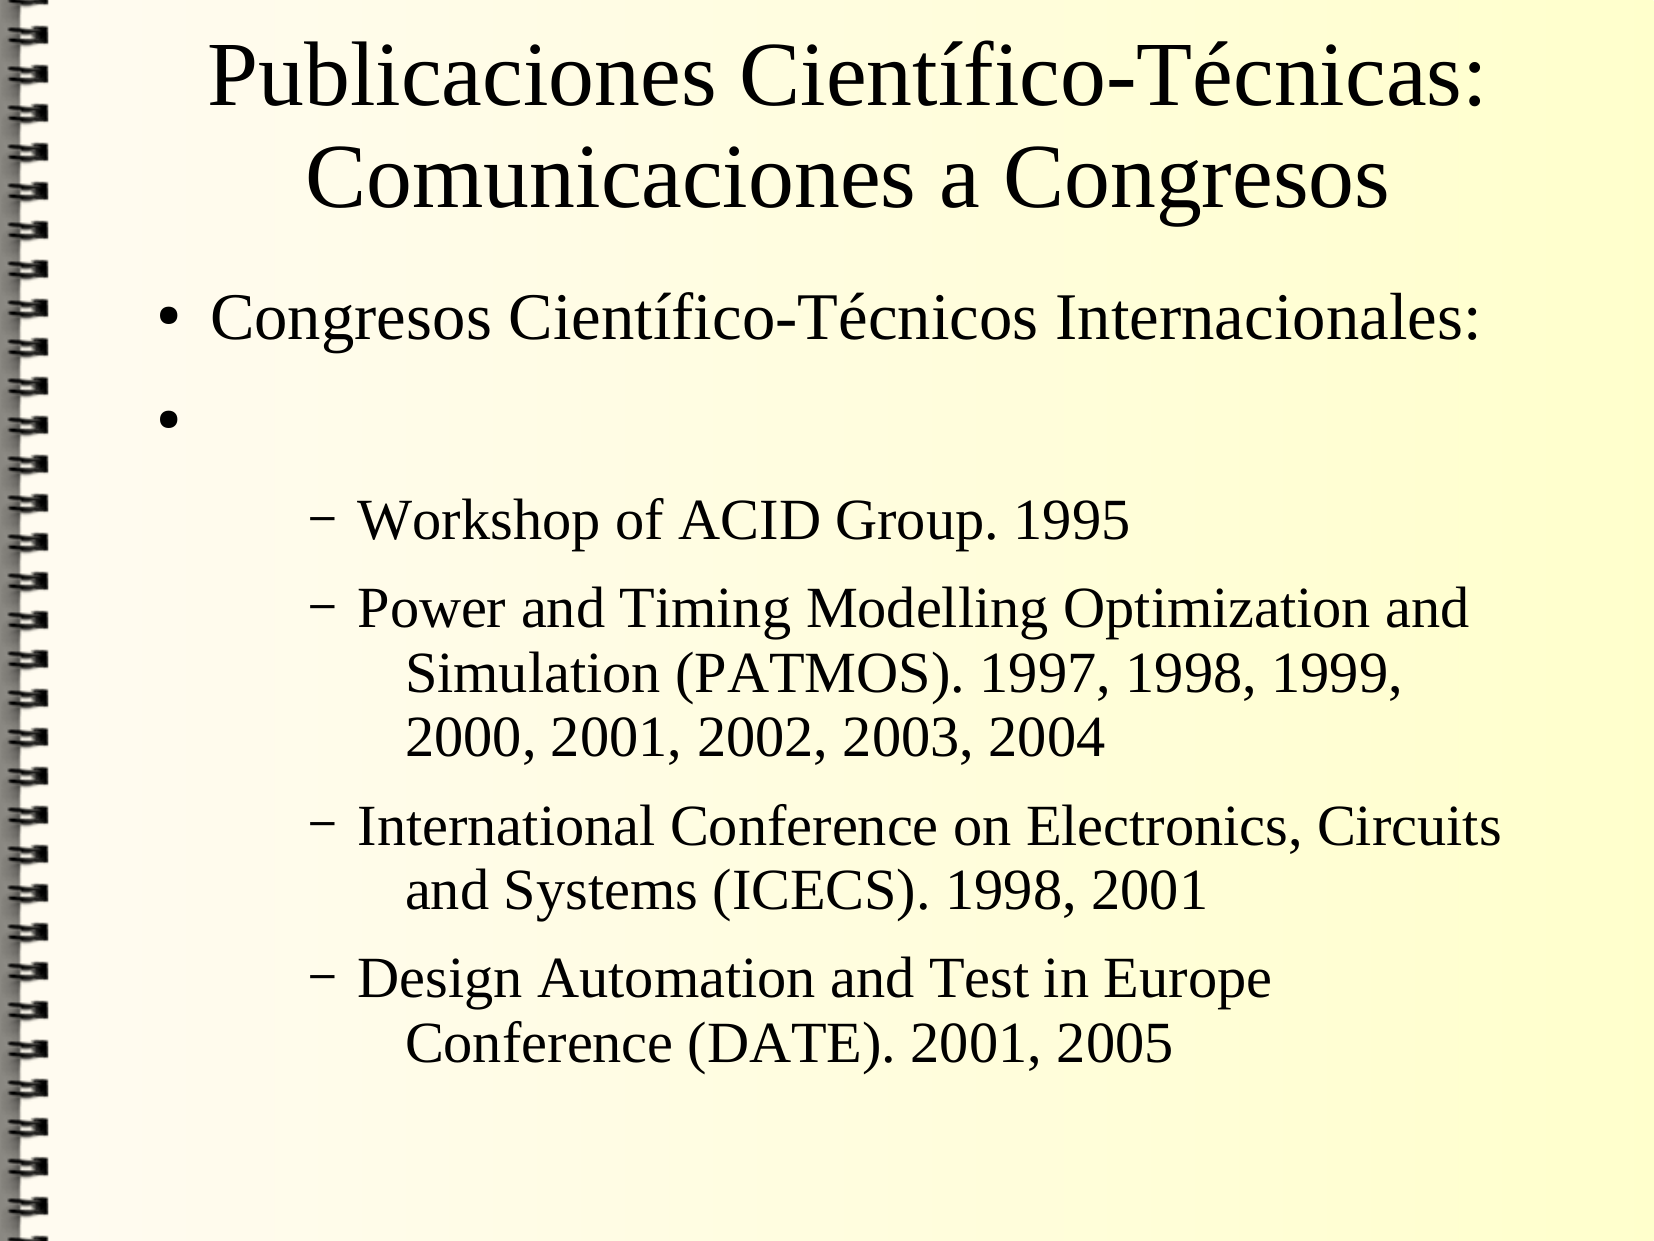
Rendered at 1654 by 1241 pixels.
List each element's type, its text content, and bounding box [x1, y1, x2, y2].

title Publicaciones Científico-Técnicas: Comunicaciones a Congresos [59, 14, 1639, 237]
picture [0, 0, 1654, 1241]
list Congresos Científico-Técnicos Internacionales: Workshop of ACID Group. 1995 Power and Timing Modelling Optimization and Simulation (PATMOS). 1997, 1998, 1999, 2000, 2001, 2002, 2003, 2004 International Conference on Electronics, Circuits and Systems (ICECS). 1998, 2001 Design Automation and Test in Europe Conference (DATE). 2001, 2005 [121, 280, 1534, 1213]
